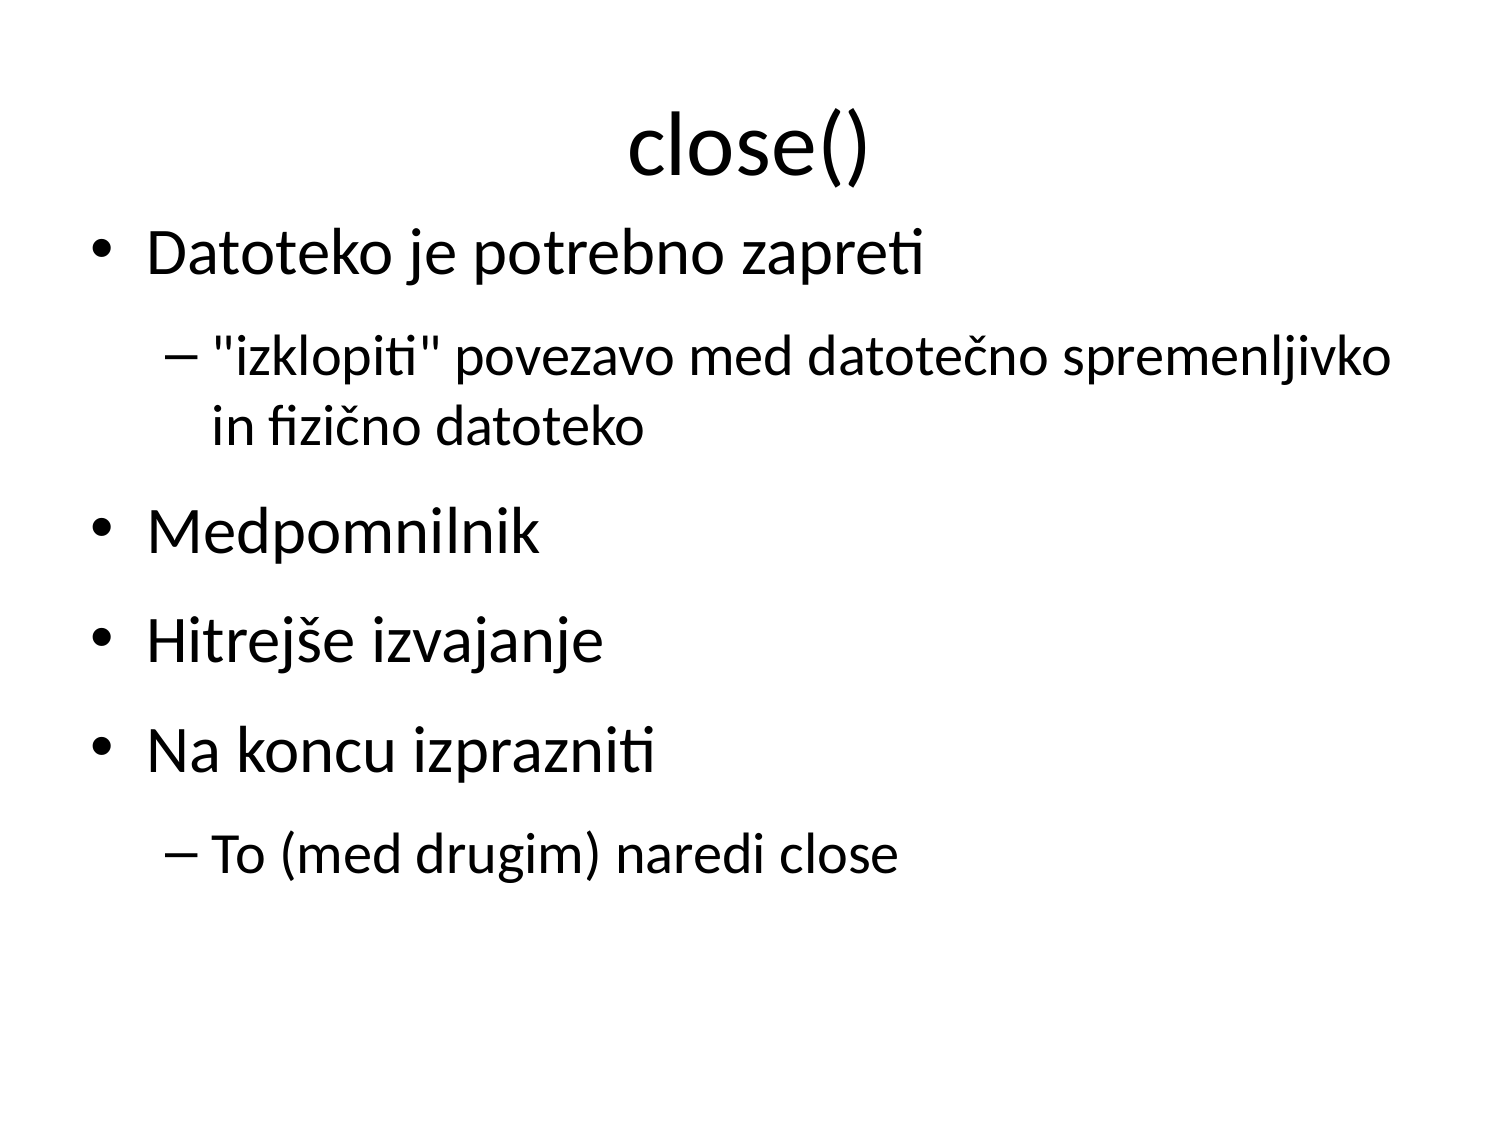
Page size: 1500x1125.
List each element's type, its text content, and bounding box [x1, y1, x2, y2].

title close() [75, 45, 1425, 200]
list Datoteko je potrebno zapreti "izklopiti" povezavo med datotečno spremenljivko in fizično datoteko Medpomnilnik Hitrejše izvajanje Na koncu izprazniti To (med drugim) naredi close [75, 200, 1425, 1010]
